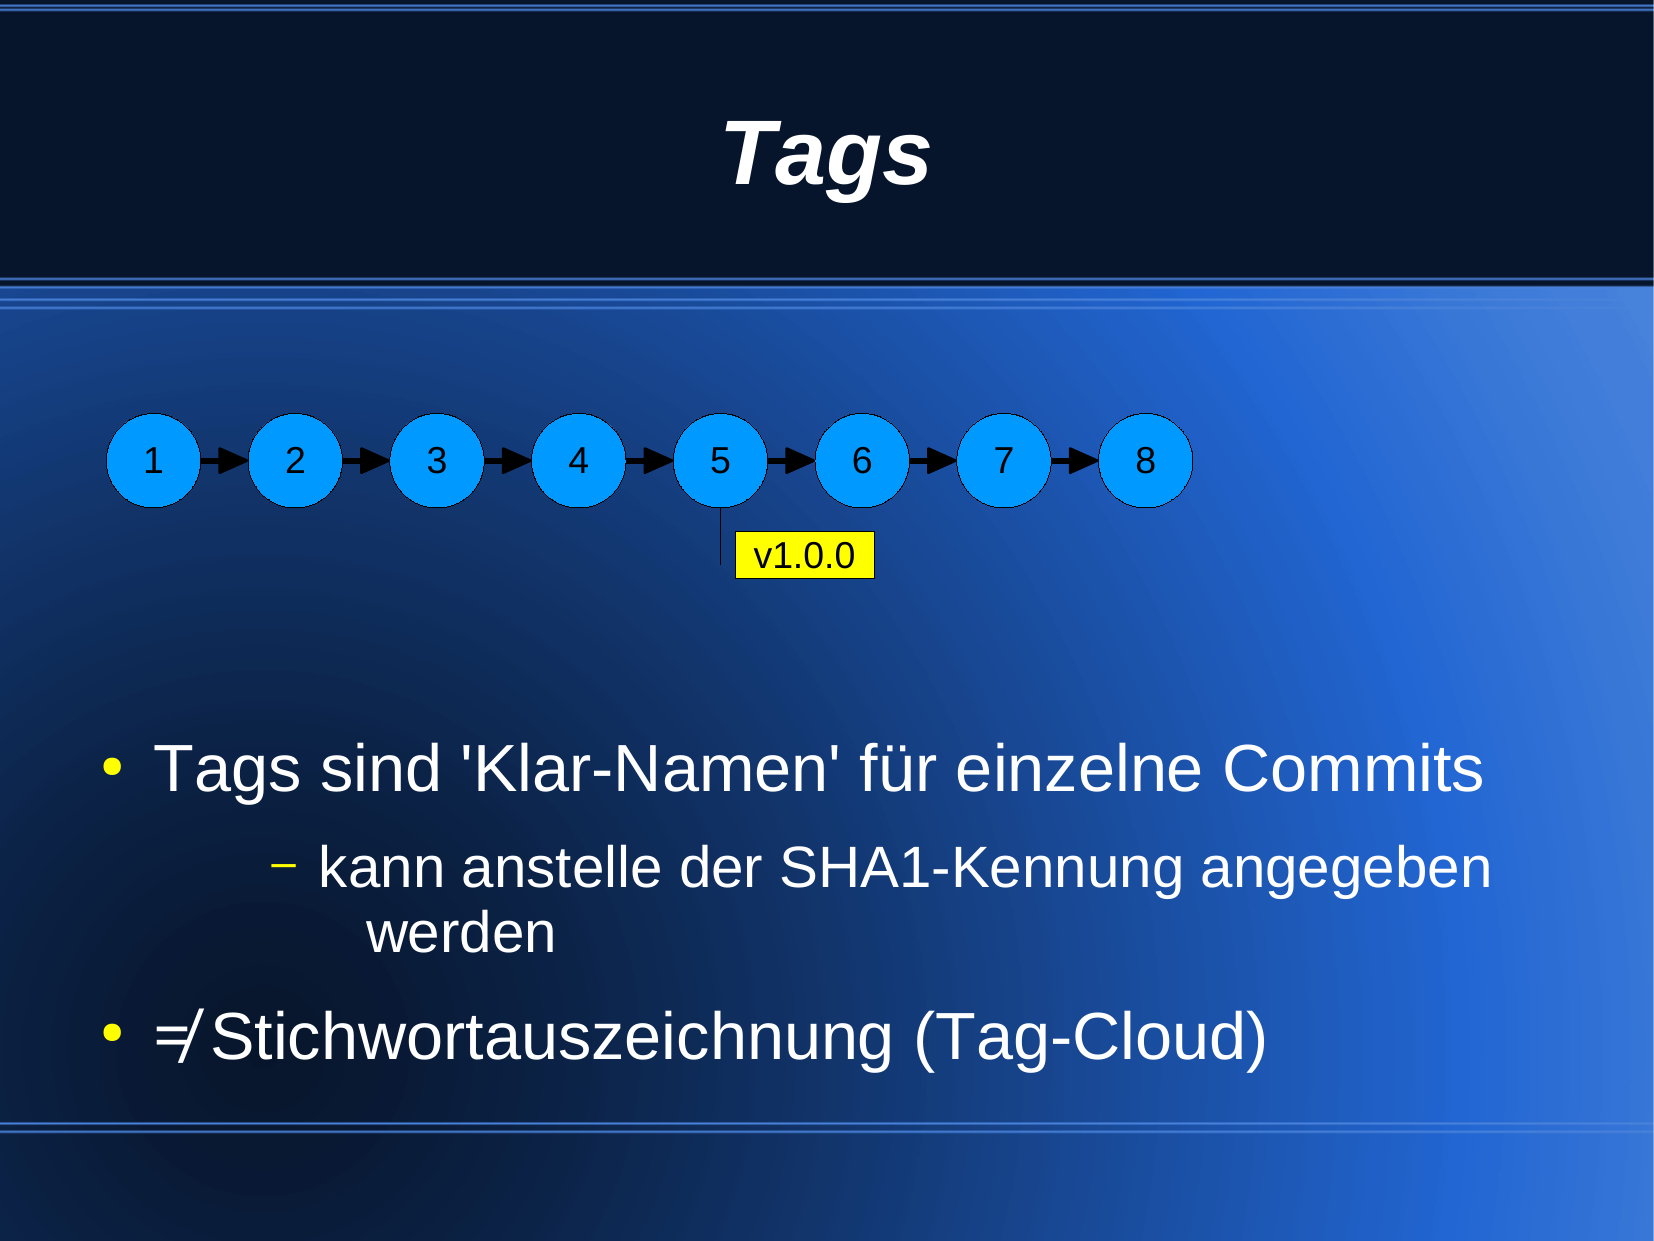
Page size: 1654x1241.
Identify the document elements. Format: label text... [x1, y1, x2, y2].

text_box 4 [531, 413, 626, 508]
text_box 2 [248, 413, 343, 508]
title Tags [82, 49, 1571, 257]
text_box 6 [815, 413, 910, 508]
text_box 5 [673, 413, 768, 508]
text_box 1 [106, 413, 201, 508]
text_box 3 [389, 413, 485, 508]
text_box 8 [1098, 413, 1193, 508]
picture [0, 0, 1654, 1241]
list Tags sind 'Klar-Namen' für einzelne Commits kann anstelle der SHA1-Kennung angegeben werden ≠ Stichwortauszeichnung (Tag-Cloud) [82, 730, 1571, 1074]
text_box v1.0.0 [735, 531, 874, 579]
text_box 7 [956, 413, 1052, 508]
